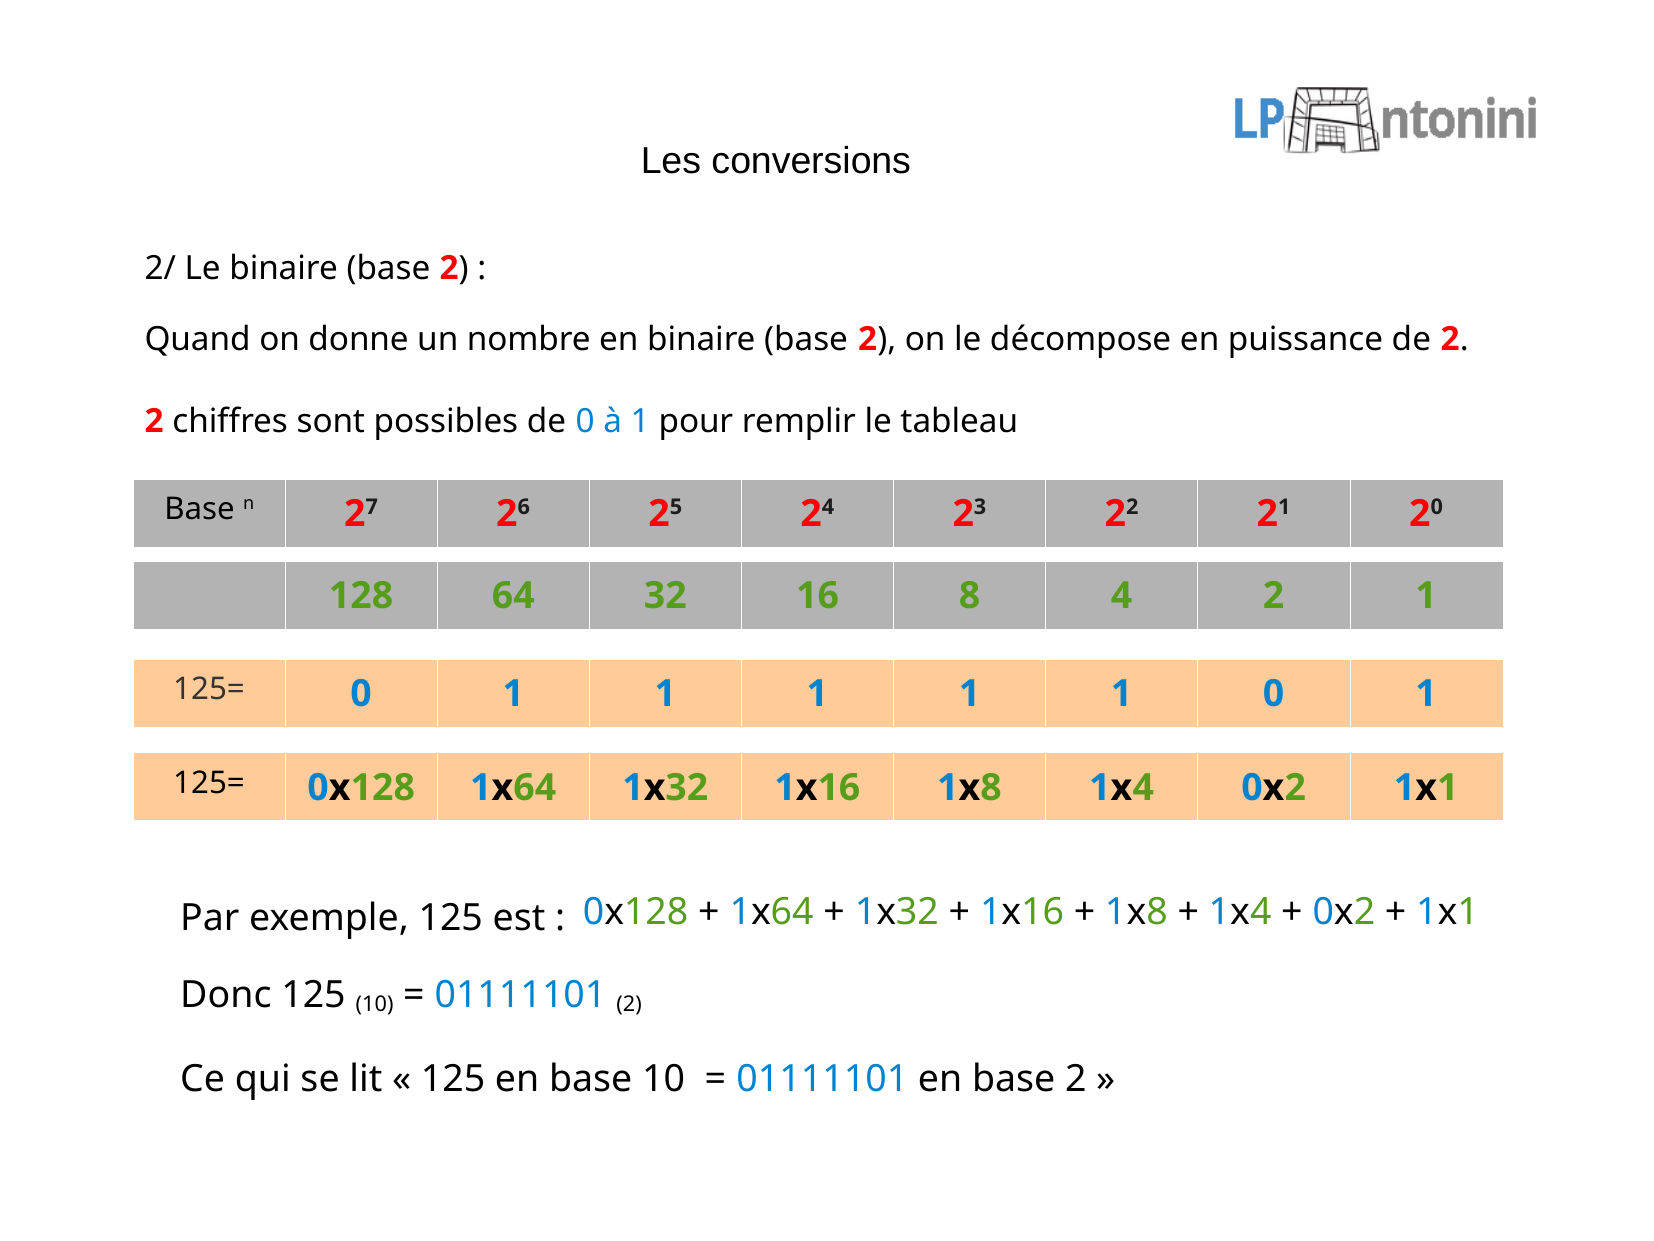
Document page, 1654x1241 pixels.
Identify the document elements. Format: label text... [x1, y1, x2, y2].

table_header 1 [894, 660, 1045, 727]
table_header 125= [134, 753, 285, 820]
table_header 16 [742, 562, 893, 629]
text_box Quand on donne un nombre en binaire (base 2), on le décompose en puissance de 2. [129, 307, 1481, 369]
table_header 0x128 [286, 753, 437, 820]
text_box 0x128 + 1x64 + 1x32 + 1x16 + 1x8 + 1x4 + 0x2 + 1x1 [568, 877, 1489, 945]
table_header 20 [1351, 480, 1503, 547]
table_header 25 [590, 480, 741, 547]
table_header 1x8 [894, 753, 1045, 820]
table_header 1 [1351, 660, 1503, 727]
table_header 23 [894, 480, 1045, 547]
table_header [134, 562, 285, 629]
table_header 1 [590, 660, 741, 727]
table_header 1x1 [1351, 753, 1503, 820]
picture [1228, 82, 1548, 160]
table_header 0 [286, 660, 437, 727]
table_header 2 [1198, 562, 1350, 629]
table_header 21 [1198, 480, 1350, 547]
table_header 22 [1046, 480, 1197, 547]
table_header Base n [134, 480, 285, 547]
table_header 0x2 [1198, 753, 1350, 820]
table_header 1 [438, 660, 589, 727]
table_header 1 [1046, 660, 1197, 727]
table_header 1x64 [438, 753, 589, 820]
table_header 8 [894, 562, 1045, 629]
table_header 125= [134, 660, 285, 727]
table_header 64 [438, 562, 589, 629]
table_header 24 [742, 480, 893, 547]
text_box 2 chiffres sont possibles de 0 à 1 pour remplir le tableau [129, 389, 1065, 452]
table_header 32 [590, 562, 741, 629]
table_header 1x32 [590, 753, 741, 820]
table_header 1 [742, 660, 893, 727]
table_header 4 [1046, 562, 1197, 629]
text_box Par exemple, 125 est : [165, 882, 582, 950]
table_header 1x4 [1046, 753, 1197, 820]
table_header 26 [438, 480, 589, 547]
text_box Ce qui se lit « 125 en base 10 = 01111101 en base 2 » [165, 1043, 1123, 1123]
table_header 128 [286, 562, 437, 629]
text_box Les conversions [625, 132, 945, 189]
table_header 1 [1351, 562, 1503, 629]
table_header 27 [286, 480, 437, 547]
text_box 2/ Le binaire (base 2) : [129, 236, 559, 298]
table_header 0 [1198, 660, 1350, 727]
table_header 1x16 [742, 753, 893, 820]
text_box Donc 125 (10) = 01111101 (2) [165, 960, 674, 1039]
